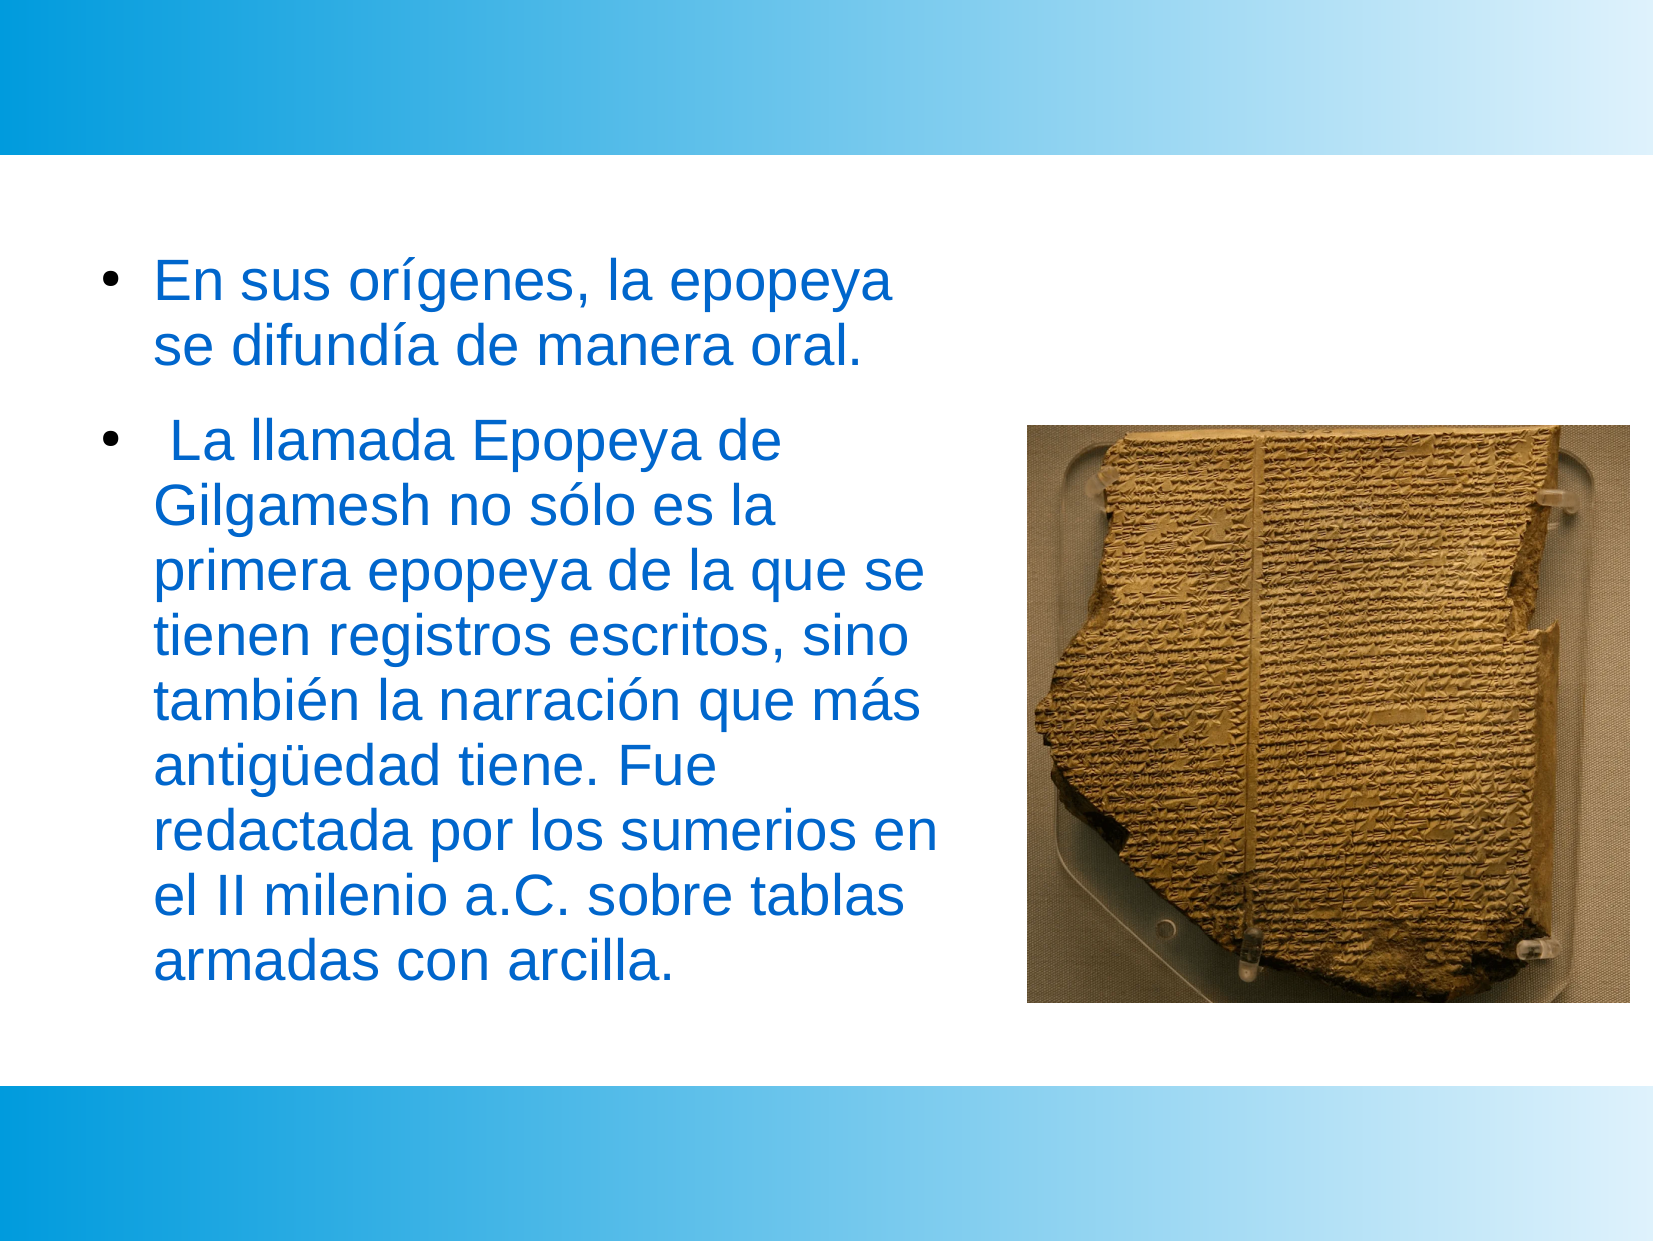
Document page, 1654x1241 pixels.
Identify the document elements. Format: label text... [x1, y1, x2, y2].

picture [1027, 425, 1630, 1003]
list En sus orígenes, la epopeya se difundía de manera oral. La llamada Epopeya de Gilgamesh no sólo es la primera epopeya de la que se tienen registros escritos, sino también la narración que más antigüedad tiene. Fue redactada por los sumerios en el II milenio a.C. sobre tablas armadas con arcilla. [82, 248, 945, 968]
